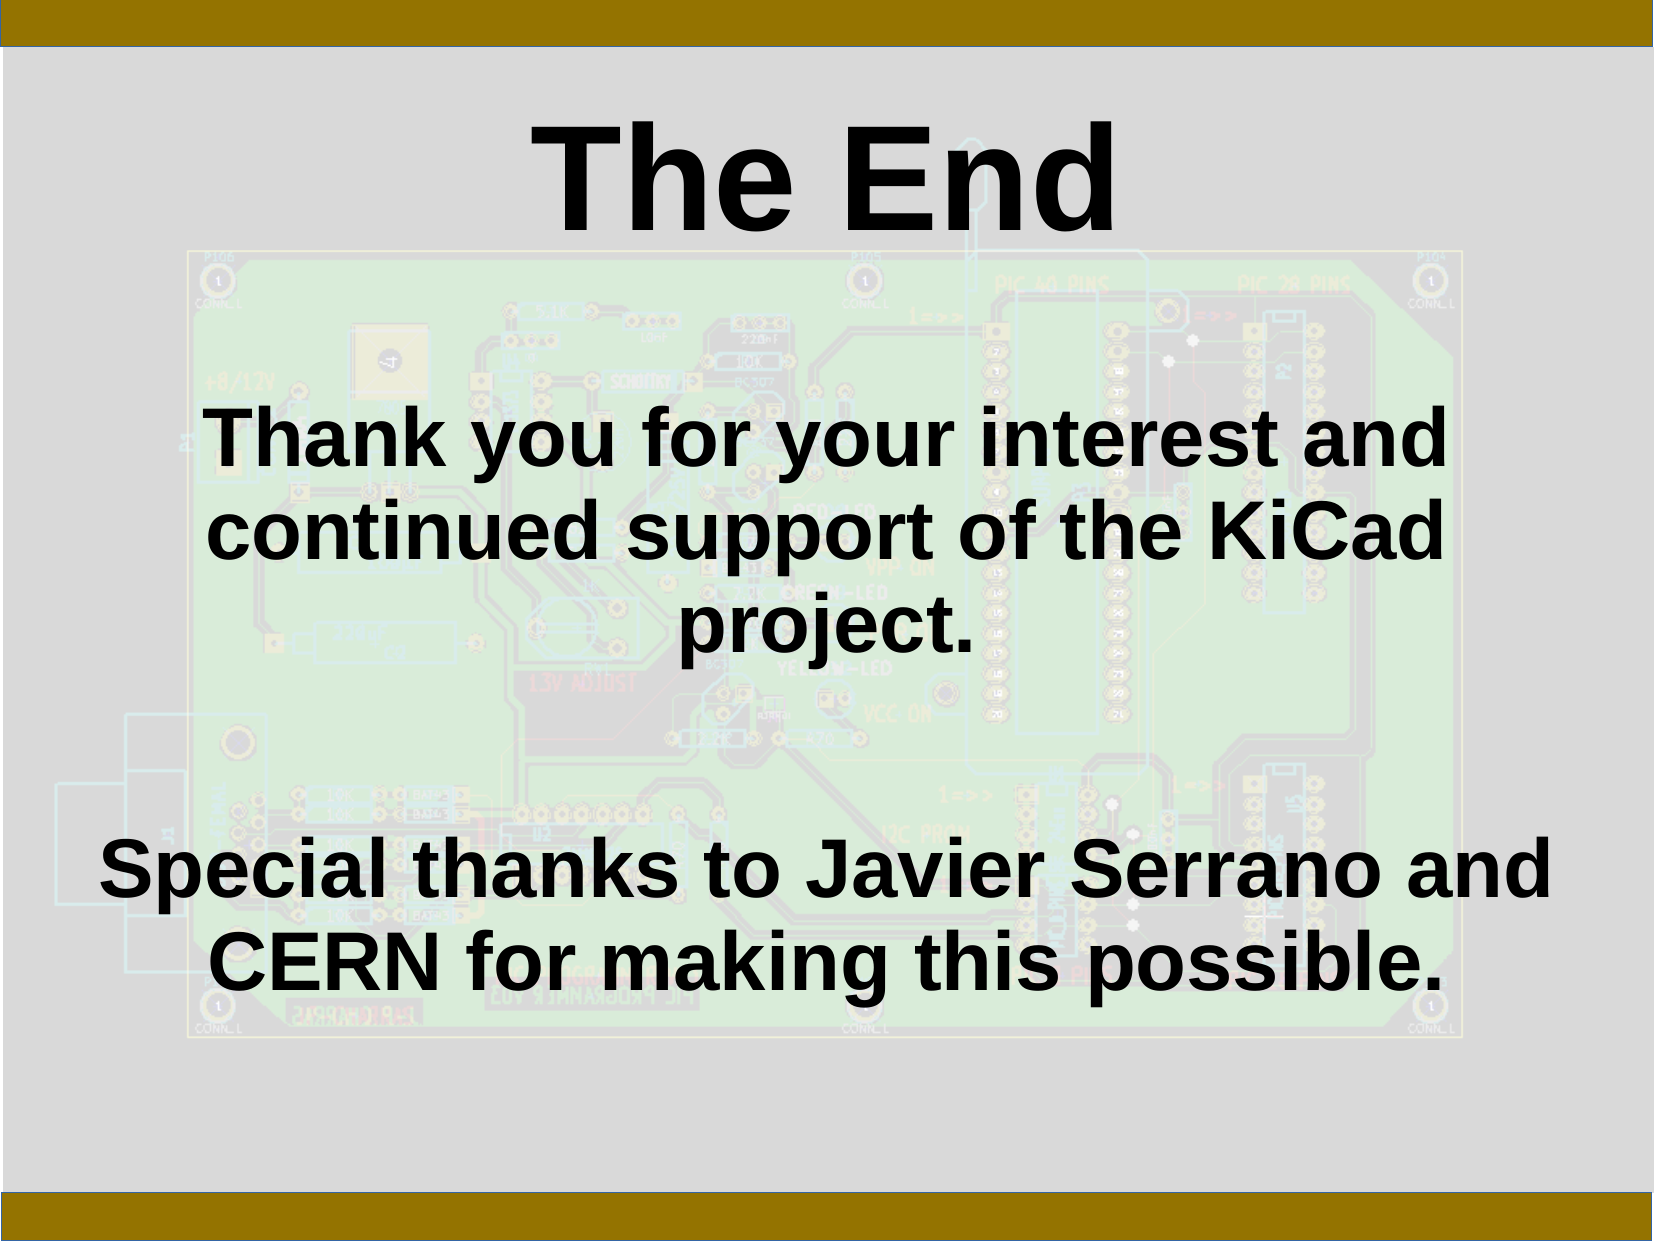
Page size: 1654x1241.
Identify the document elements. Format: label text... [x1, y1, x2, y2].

title The End [82, 75, 1571, 283]
picture [3, 47, 1654, 1194]
text_box [1, 1192, 1652, 1241]
text_box [0, 0, 1653, 47]
list Thank you for your interest and continued support of the KiCad project. Special thanks to Javier Serrano and CERN for making this possible. [82, 290, 1571, 1110]
